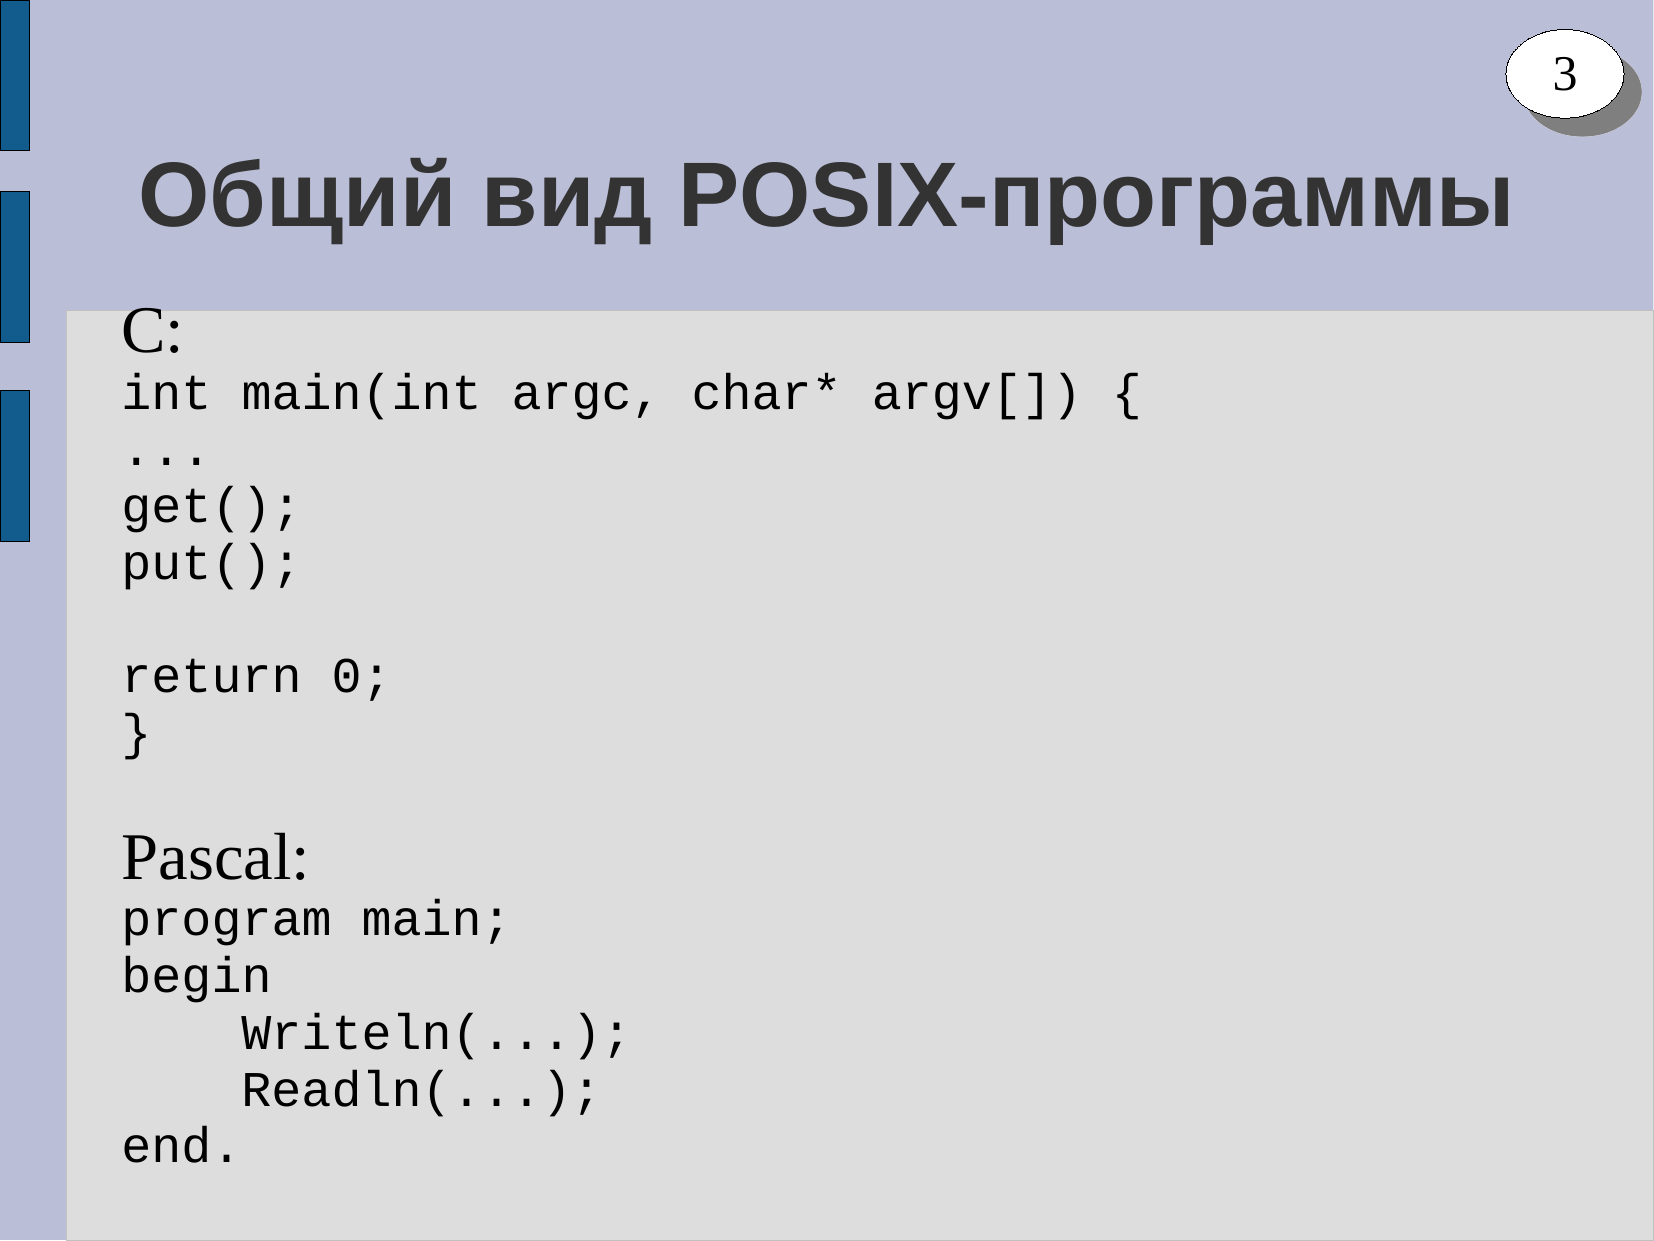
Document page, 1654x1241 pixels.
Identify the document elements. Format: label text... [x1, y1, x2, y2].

title Общий вид POSIX-программы [121, 91, 1534, 293]
subtitle C: int main(int argc, char* argv[]) { ... get(); put(); return 0; } Pascal: program main; begin Writeln(...); Readln(...); end. [121, 293, 1534, 1178]
text_box 3 [1505, 29, 1625, 119]
